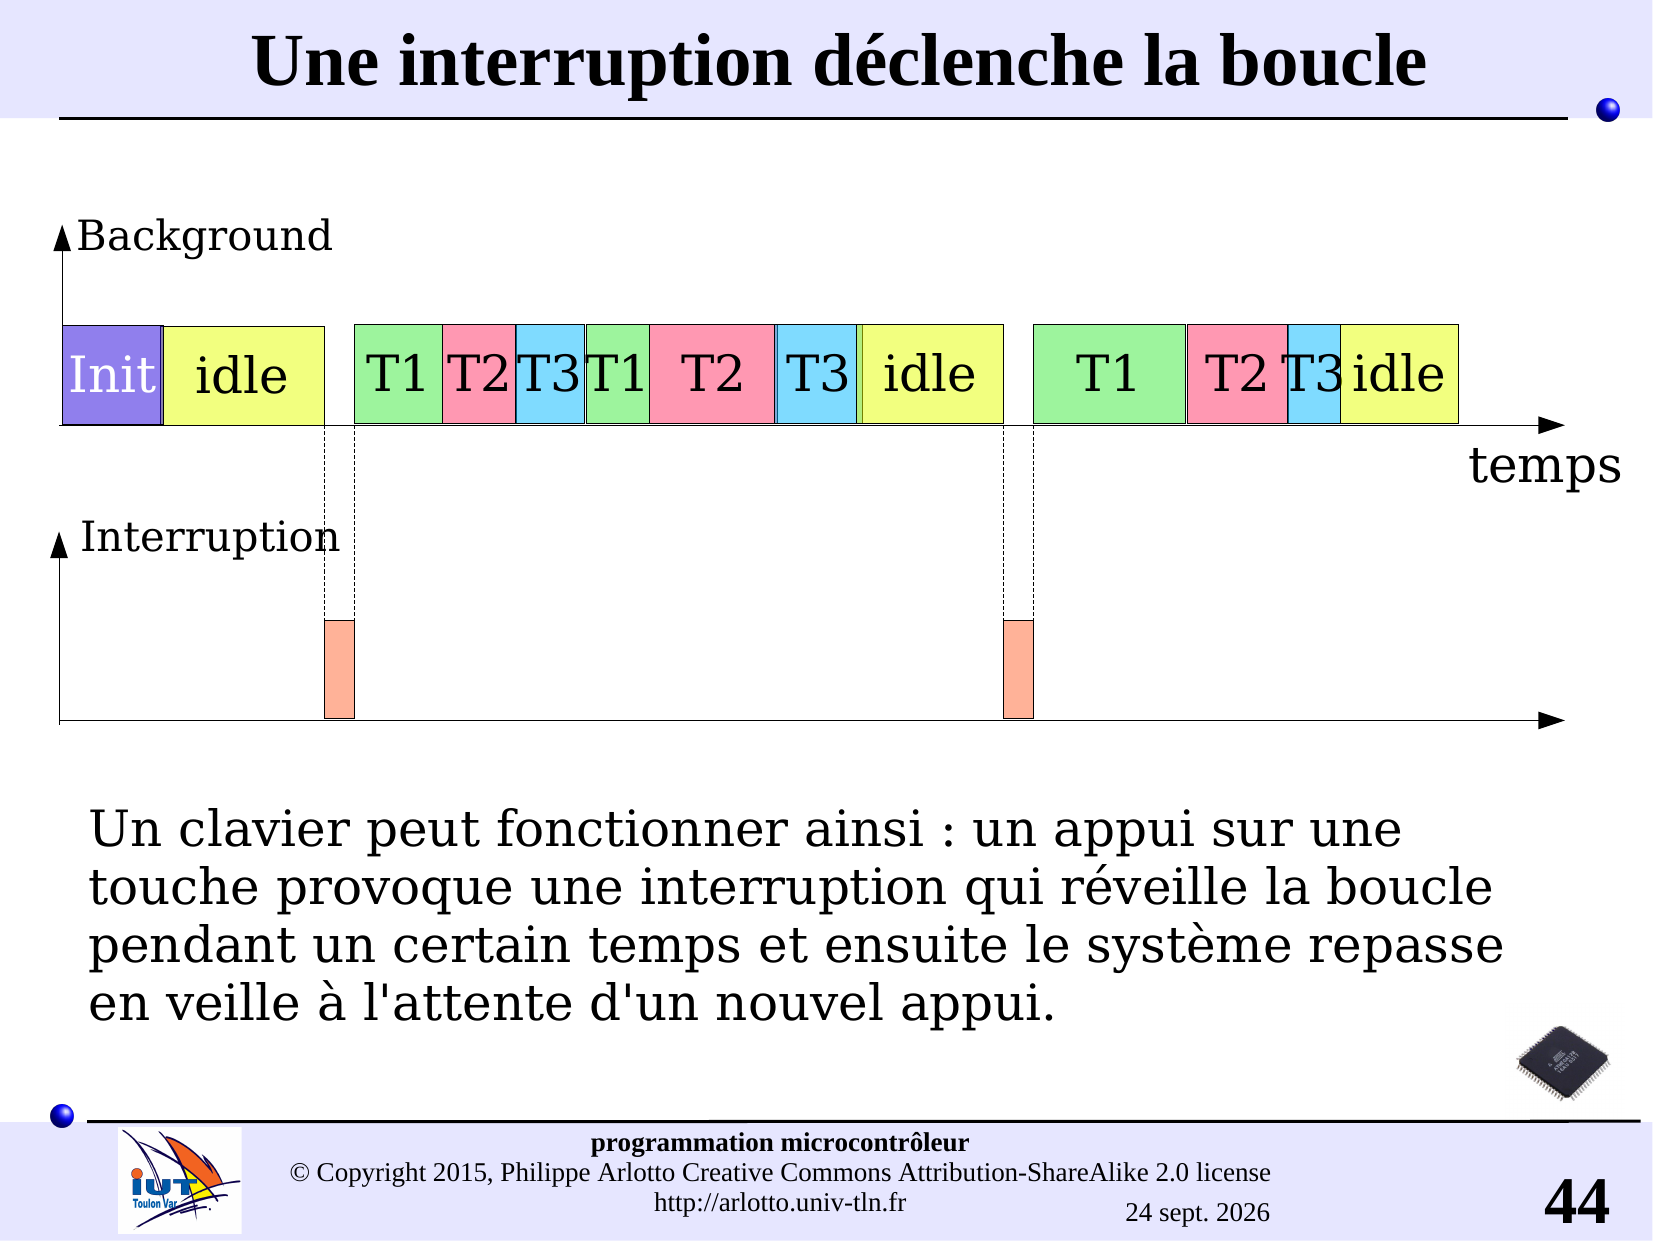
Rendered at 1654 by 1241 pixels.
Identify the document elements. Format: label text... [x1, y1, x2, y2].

text_box temps [1468, 435, 1623, 495]
text_box T3 [774, 324, 856, 424]
text_box [1003, 620, 1034, 719]
text_box T1 [354, 324, 443, 424]
text_box Interruption [79, 512, 355, 562]
text_box idle [164, 326, 325, 425]
text_box Background [76, 211, 334, 261]
picture [1505, 1003, 1625, 1119]
text_box T2 [649, 324, 774, 424]
text_box T1 [1033, 324, 1186, 424]
text_box Init [62, 325, 164, 425]
text_box T3 [515, 324, 585, 424]
text_box T3 [1287, 324, 1340, 424]
text_box idle [1340, 324, 1459, 424]
text_box idle [856, 324, 1004, 424]
text_box [324, 620, 355, 719]
text_box T2 [443, 324, 515, 424]
text_box T2 [1187, 324, 1287, 424]
text_box Un clavier peut fonctionner ainsi : un appui sur une touche provoque une interruption qui réveille la boucle pendant un certain temps et ensuite le système repasse en veille à l'attente d'un nouvel appui. [88, 799, 1555, 1034]
title Une interruption déclenche la boucle [95, 11, 1585, 110]
text_box T1 [586, 324, 649, 424]
